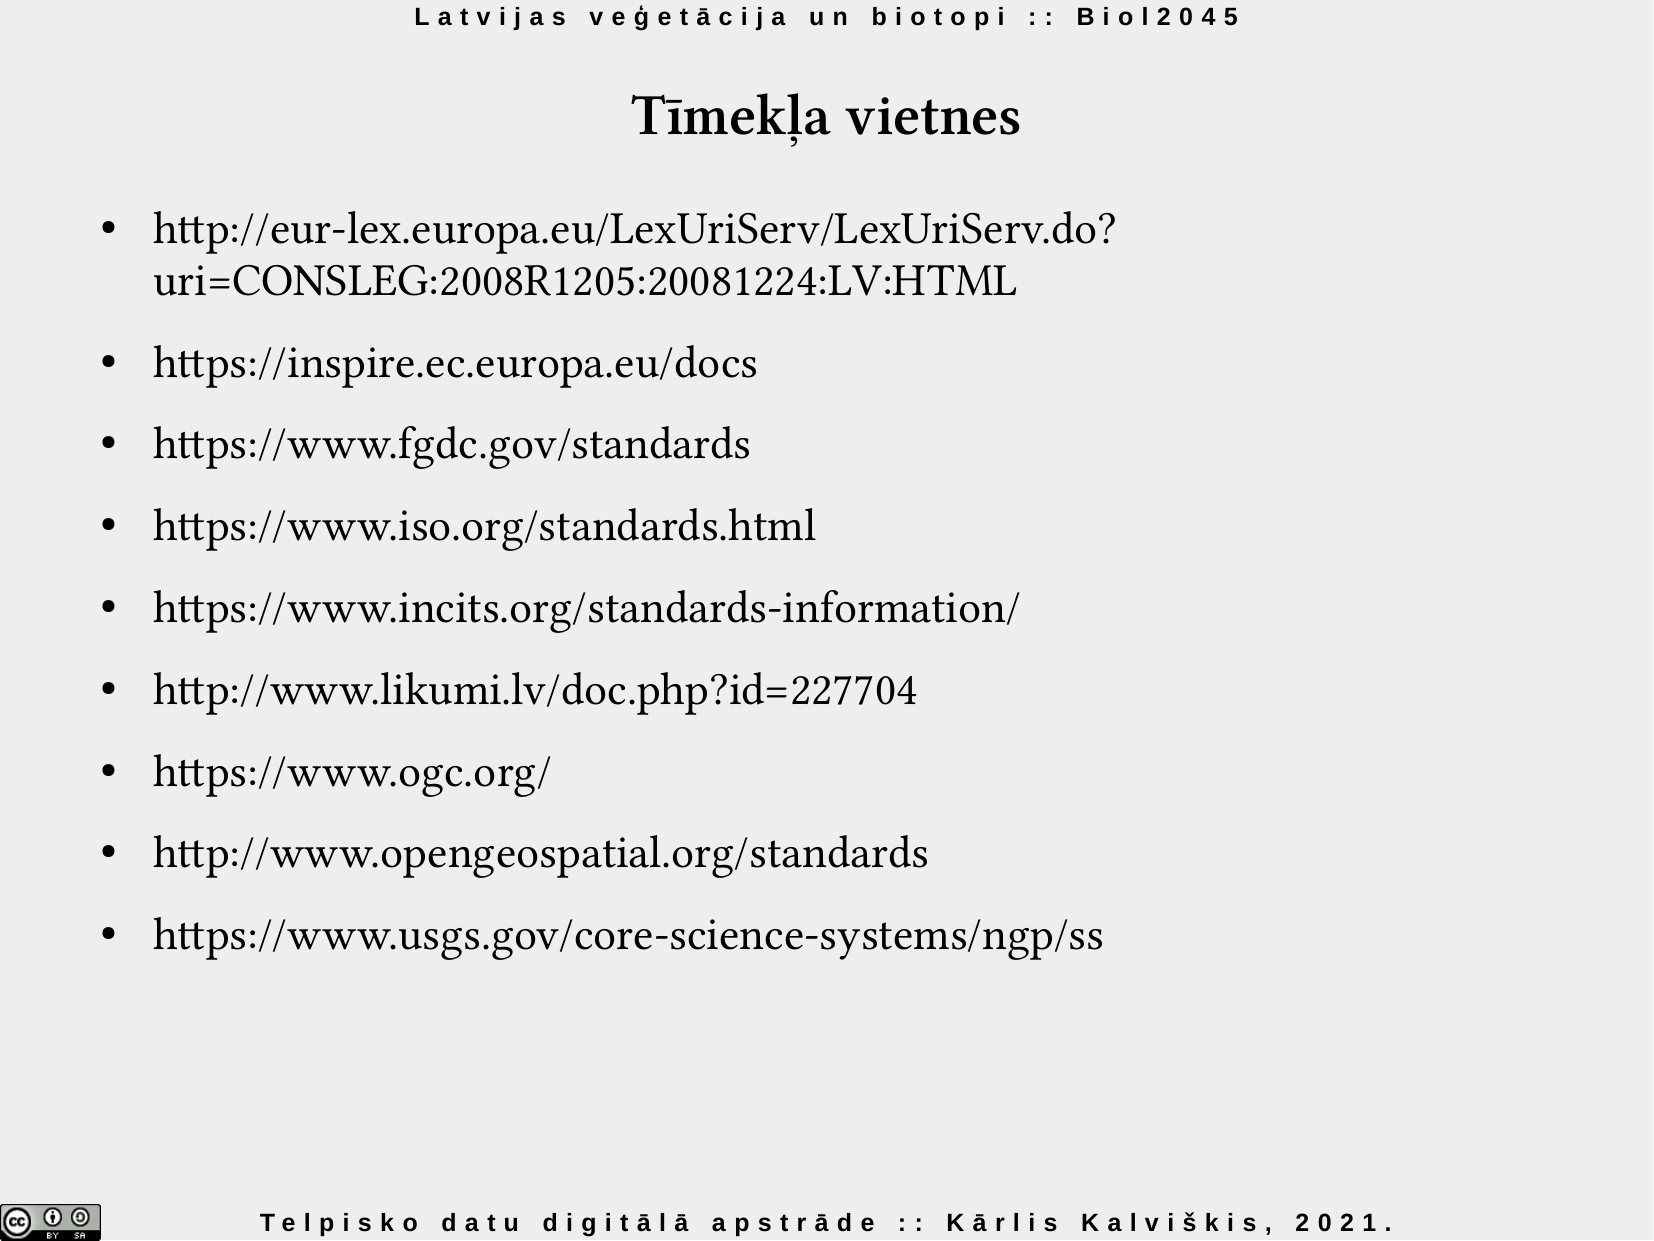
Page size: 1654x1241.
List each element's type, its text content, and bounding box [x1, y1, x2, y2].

list http://eur-lex.europa.eu/LexUriServ/LexUriServ.do?uri=CONSLEG:2008R1205:20081224:LV:HTML https://inspire.ec.europa.eu/docs https://www.fgdc.gov/standards https://www.iso.org/standards.html https://www.incits.org/standards-information/ http://www.likumi.lv/doc.php?id=227704 https://www.ogc.org/ http://www.opengeospatial.org/standards https://www.usgs.gov/core-science-systems/ngp/ss [82, 202, 1571, 1159]
title Tīmekļa vietnes [82, 49, 1571, 183]
picture [0, 1204, 101, 1241]
